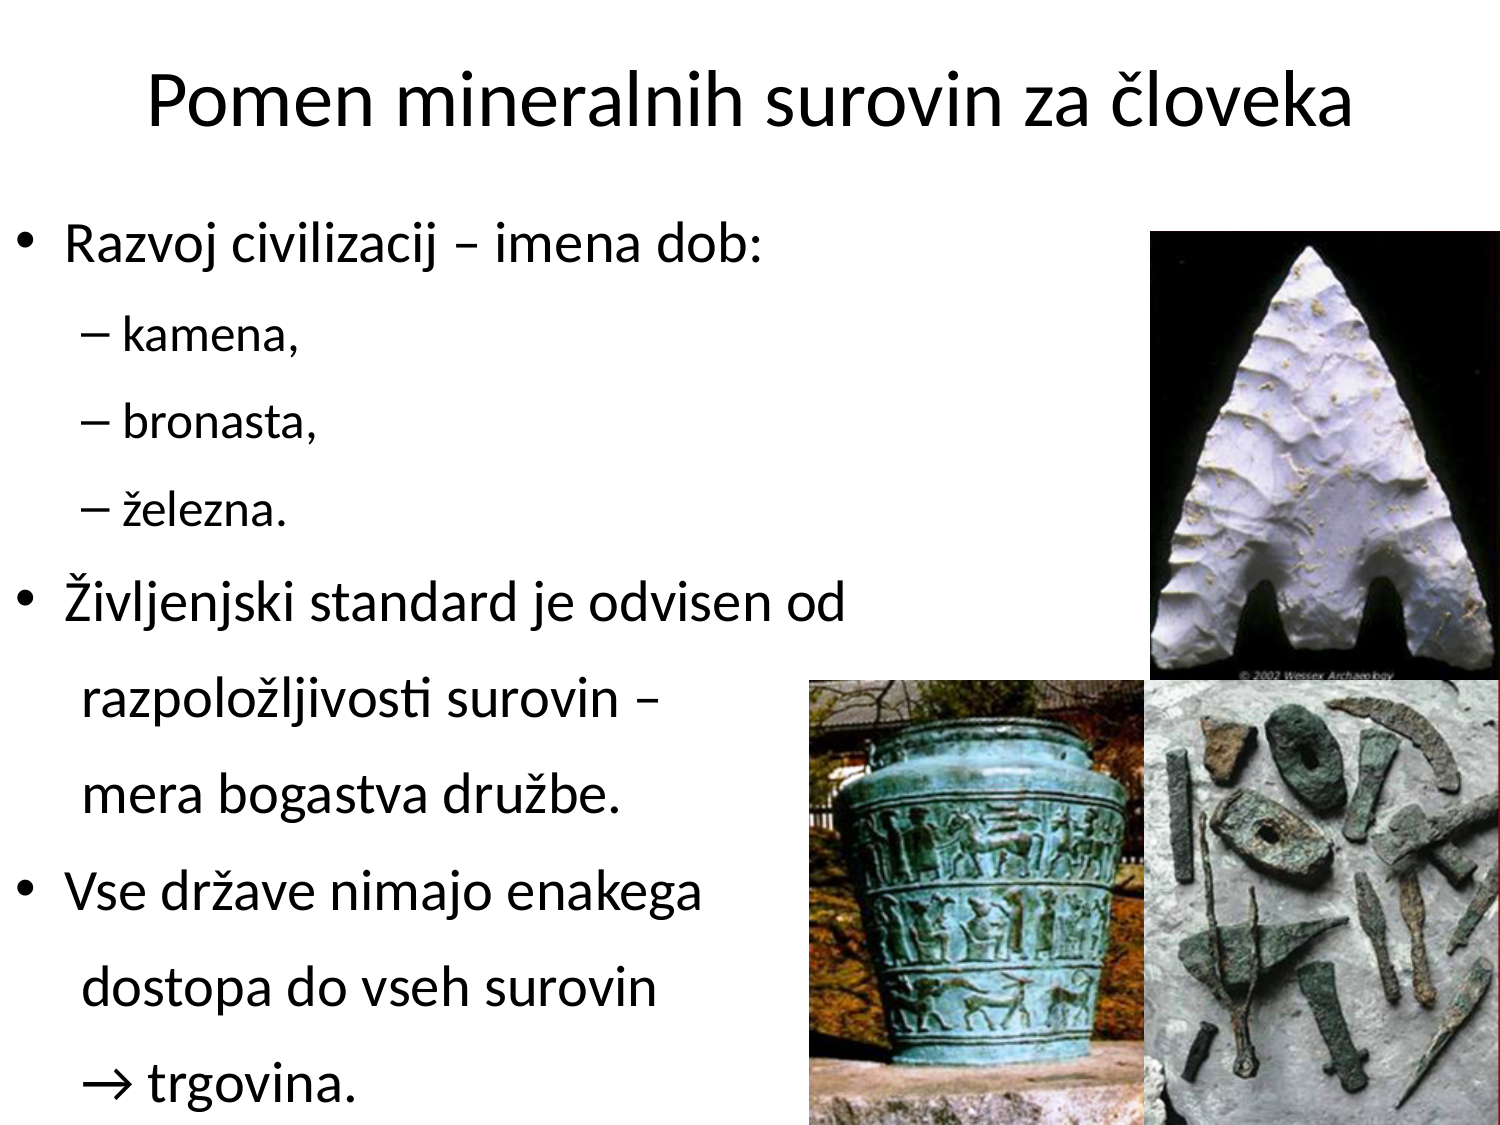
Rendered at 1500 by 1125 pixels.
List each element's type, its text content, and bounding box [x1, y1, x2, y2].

list Razvoj civilizacij – imena dob: kamena, bronasta, železna. Življenjski standard je odvisen od razpoložljivosti surovin – mera bogastva družbe. Vse države nimajo enakega dostopa do vseh surovin → trgovina. [0, 196, 1500, 1125]
title Pomen mineralnih surovin za človeka [76, 0, 1427, 188]
picture [809, 231, 1500, 1125]
